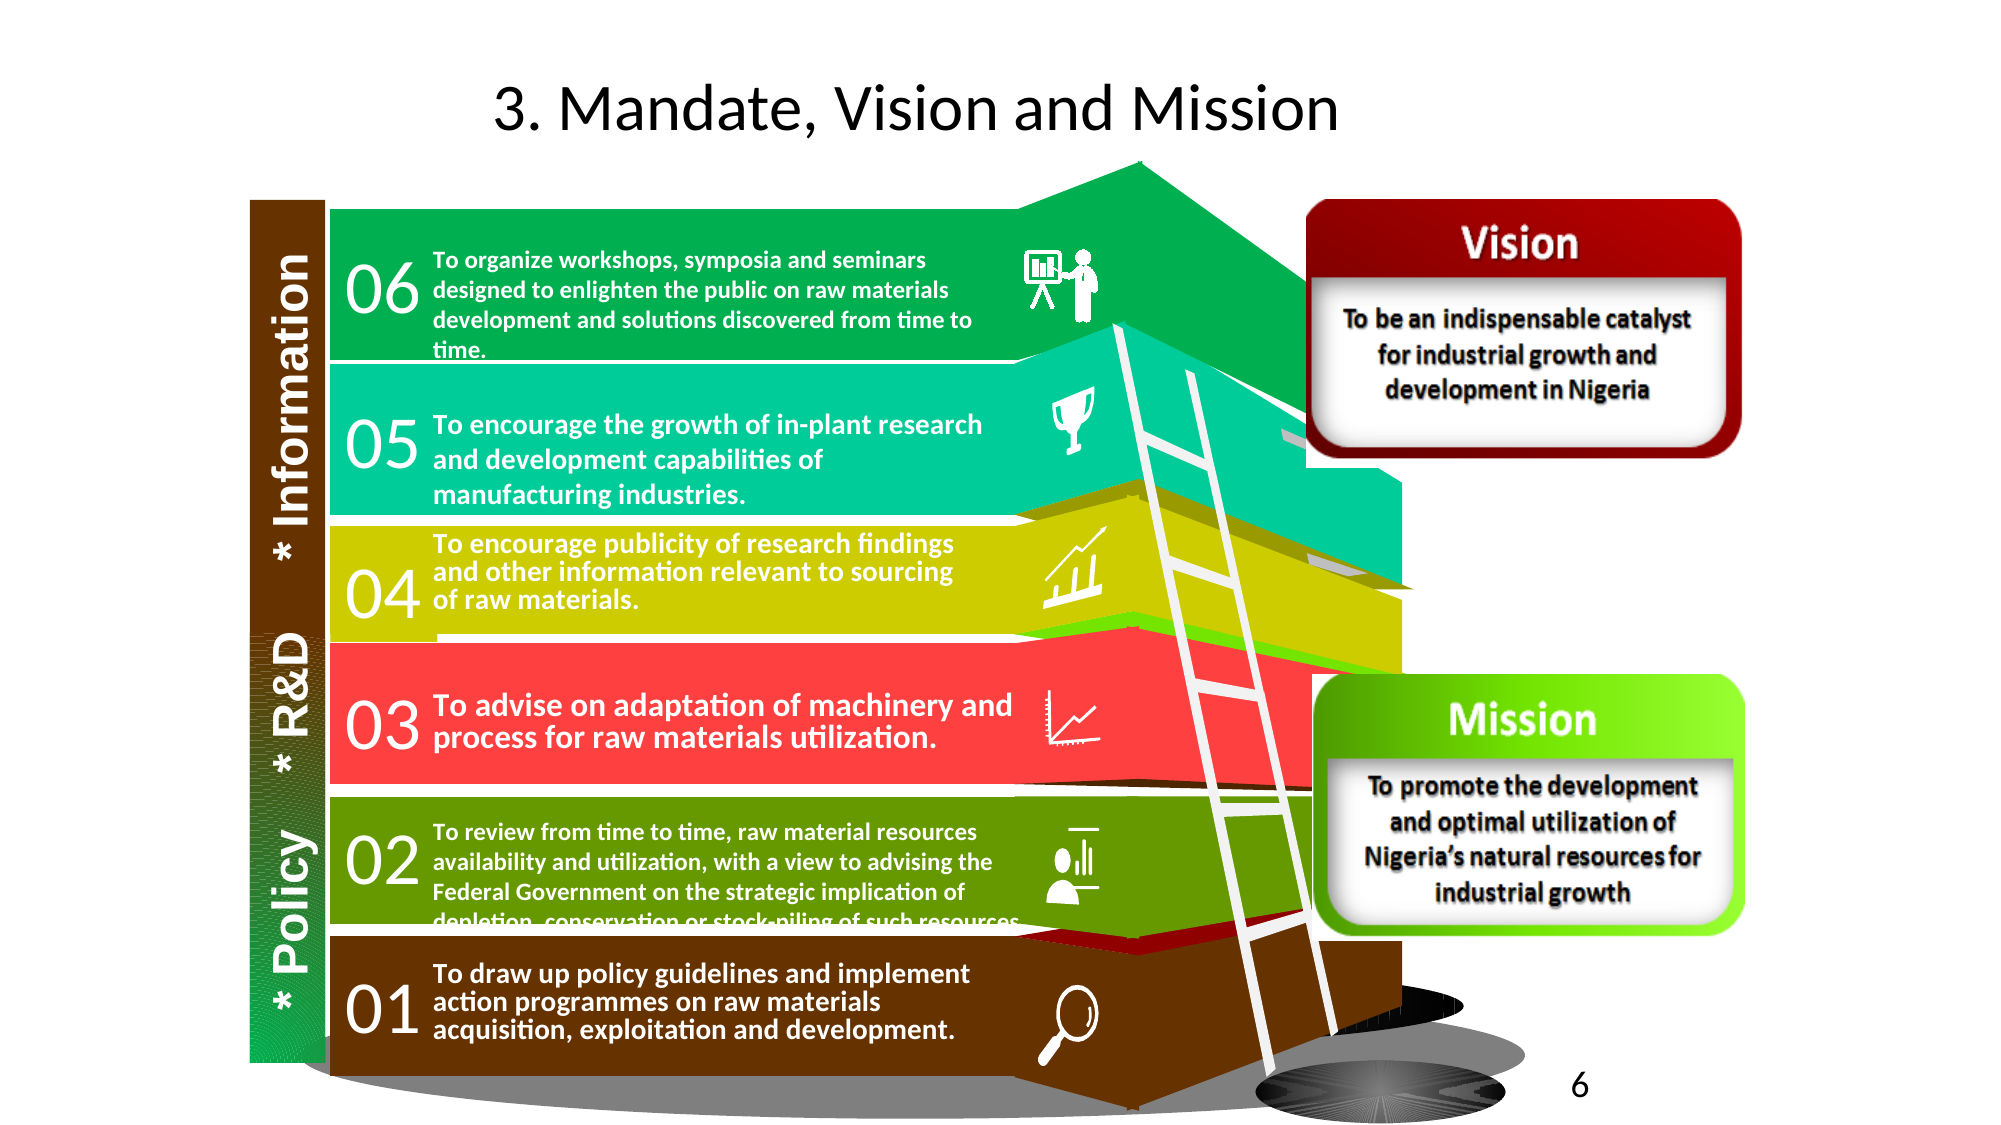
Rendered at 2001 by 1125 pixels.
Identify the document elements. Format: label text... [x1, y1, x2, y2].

title 3. Mandate, Vision and Mission [287, 24, 1525, 163]
text_box [330, 526, 417, 535]
text_box [1555, 1052, 1973, 1125]
picture [1306, 200, 1745, 468]
text_box To organize workshops, symposia and seminars designed to enlighten the public on raw materials development and solutions discovered from time to time. [417, 235, 999, 336]
text_box To encourage the growth of in-plant research and development capabilities of manufacturing industries. [417, 398, 1018, 499]
text_box To review from time to time, raw material resources availability and utilization, with a view to advising the Federal Government on the strategic implication of depletion, conservation or stock-piling of such resources. [417, 807, 1043, 908]
picture [1312, 675, 1745, 941]
text_box To encourage publicity of research findings and other information relevant to sourcing of raw materials. [417, 523, 974, 624]
text_box 05 [330, 385, 438, 492]
text_box To advise on adaptation of machinery and process for raw materials utilization. [417, 673, 1031, 774]
text_box 06 [330, 231, 438, 338]
text_box 03 [330, 667, 438, 774]
text_box 01 [330, 950, 438, 1057]
text_box [304, 160, 1525, 1124]
text_box [1282, 430, 1306, 448]
text_box * Policy * R&D * Information [250, 200, 325, 1063]
text_box [1053, 387, 1094, 454]
text_box 04 [330, 535, 438, 642]
text_box To draw up policy guidelines and implement action programmes on raw materials acquisition, exploitation and development. [417, 953, 1031, 1054]
text_box 02 [330, 802, 438, 909]
